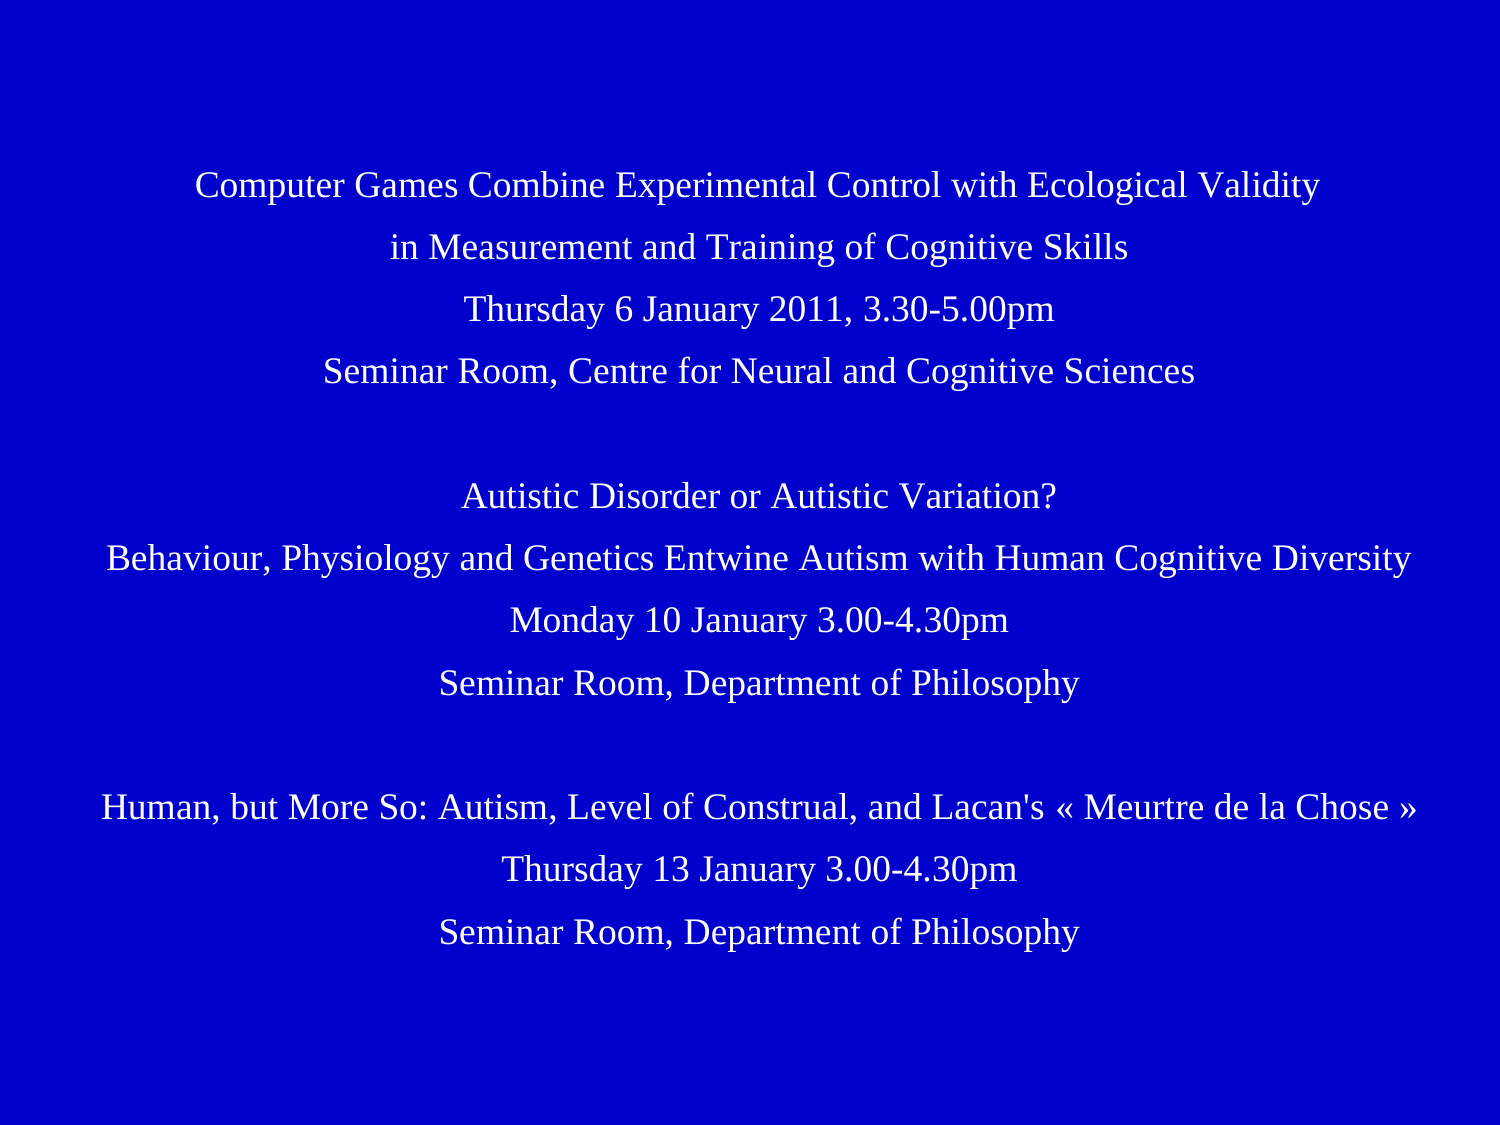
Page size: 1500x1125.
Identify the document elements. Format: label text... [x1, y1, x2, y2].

title Computer Games Combine Experimental Control with Ecological Validity in Measurement and Training of Cognitive Skills Thursday 6 January 2011, 3.30-5.00pm Seminar Room, Centre for Neural and Cognitive Sciences Autistic Disorder or Autistic Variation? Behaviour, Physiology and Genetics Entwine Autism with Human Cognitive Diversity Monday 10 January 3.00-4.30pm Seminar Room, Department of Philosophy Human, but More So: Autism, Level of Construal, and Lacan's « Meurtre de la Chose » Thursday 13 January 3.00-4.30pm Seminar Room, Department of Philosophy [52, 129, 1464, 966]
